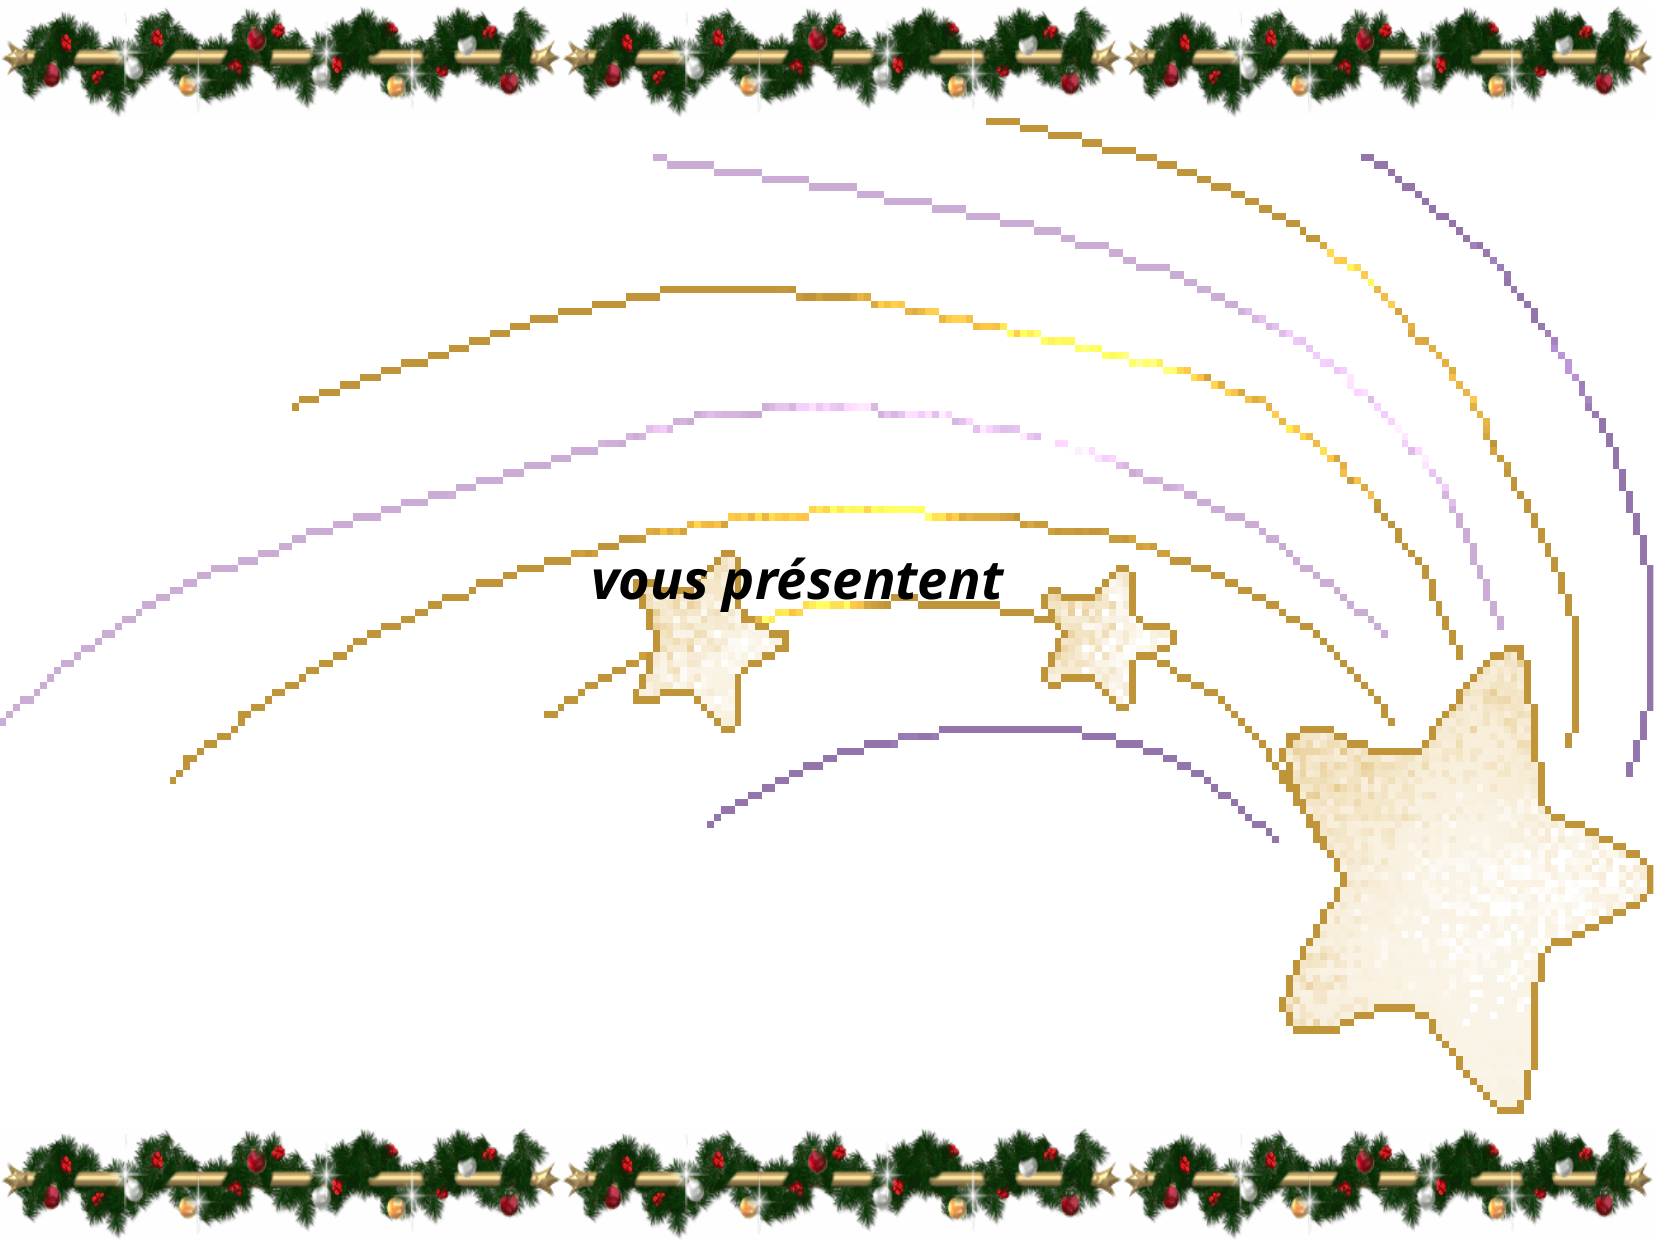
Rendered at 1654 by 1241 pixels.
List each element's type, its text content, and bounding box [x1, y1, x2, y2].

picture [0, 5, 1654, 1123]
text_box vous présentent [575, 533, 1019, 625]
picture [0, 1127, 1654, 1241]
